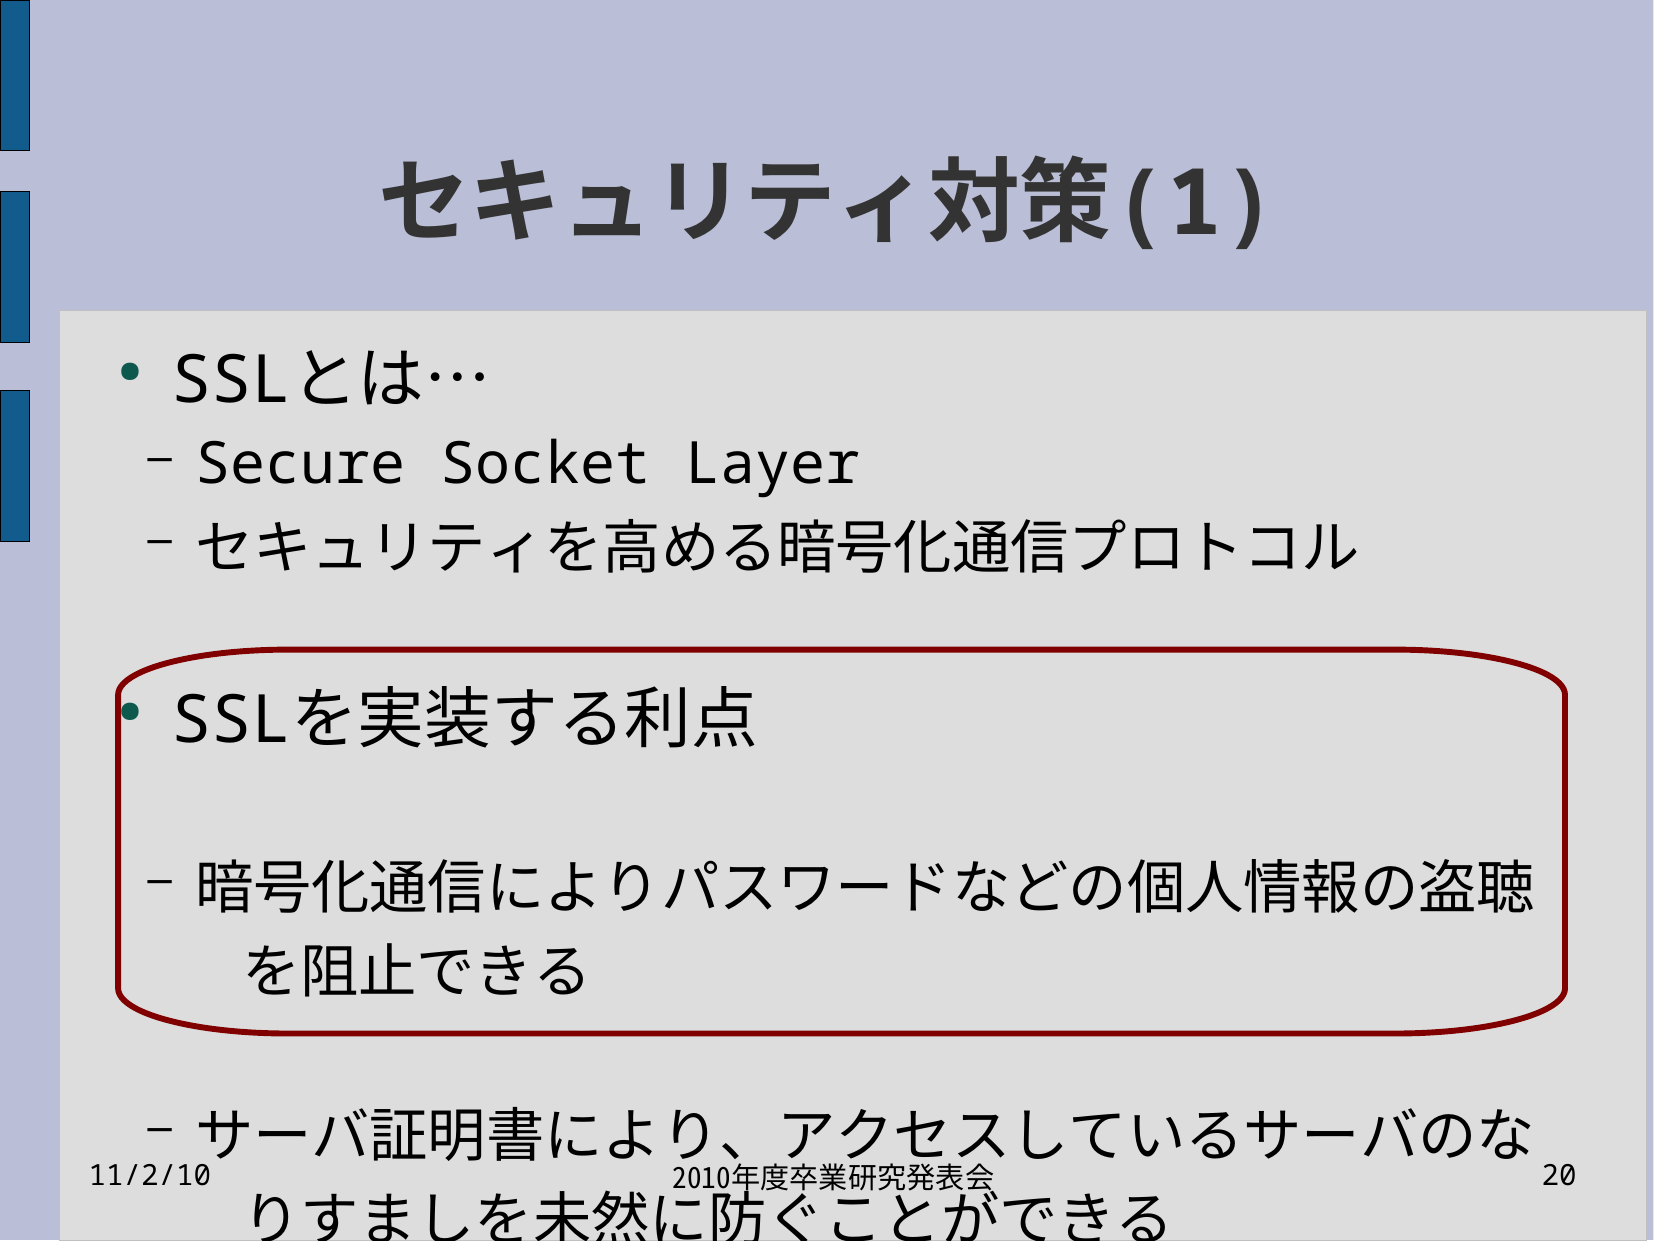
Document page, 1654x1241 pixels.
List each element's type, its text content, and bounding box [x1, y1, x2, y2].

list SSLとは… Secure Socket Layer セキュリティを高める暗号化通信プロトコル SSLを実装する利点 暗号化通信によりパスワードなどの個人情報の盗聴を阻止できる サーバ証明書により、アクセスしているサーバのなりすましを未然に防ぐことができる [100, 324, 1589, 1129]
title セキュリティ対策(1) [121, 91, 1534, 299]
